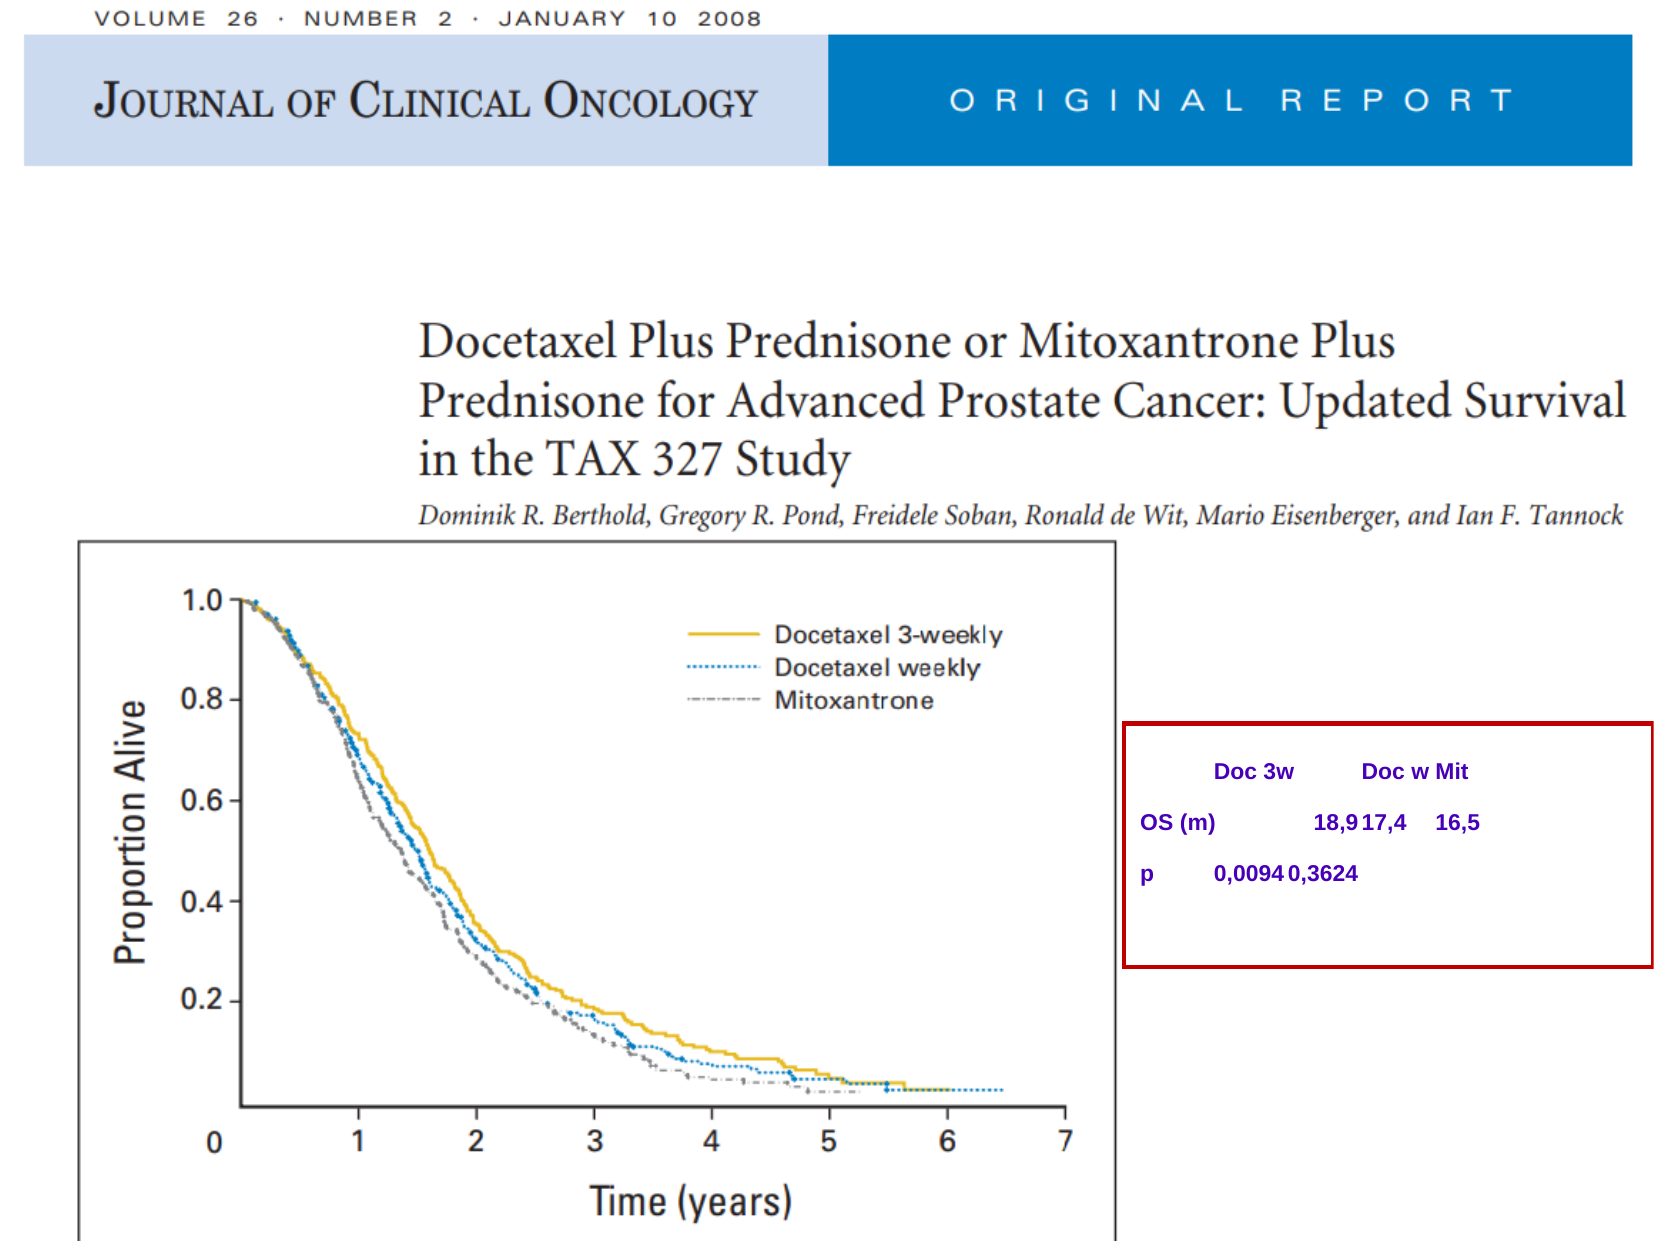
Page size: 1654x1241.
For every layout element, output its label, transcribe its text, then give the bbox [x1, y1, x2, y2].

picture [0, 0, 1654, 1241]
text_box Doc 3w Doc w Mit OS (m) 18,9 17,4 16,5 p 0,0094 0,3624 [1126, 751, 1496, 900]
